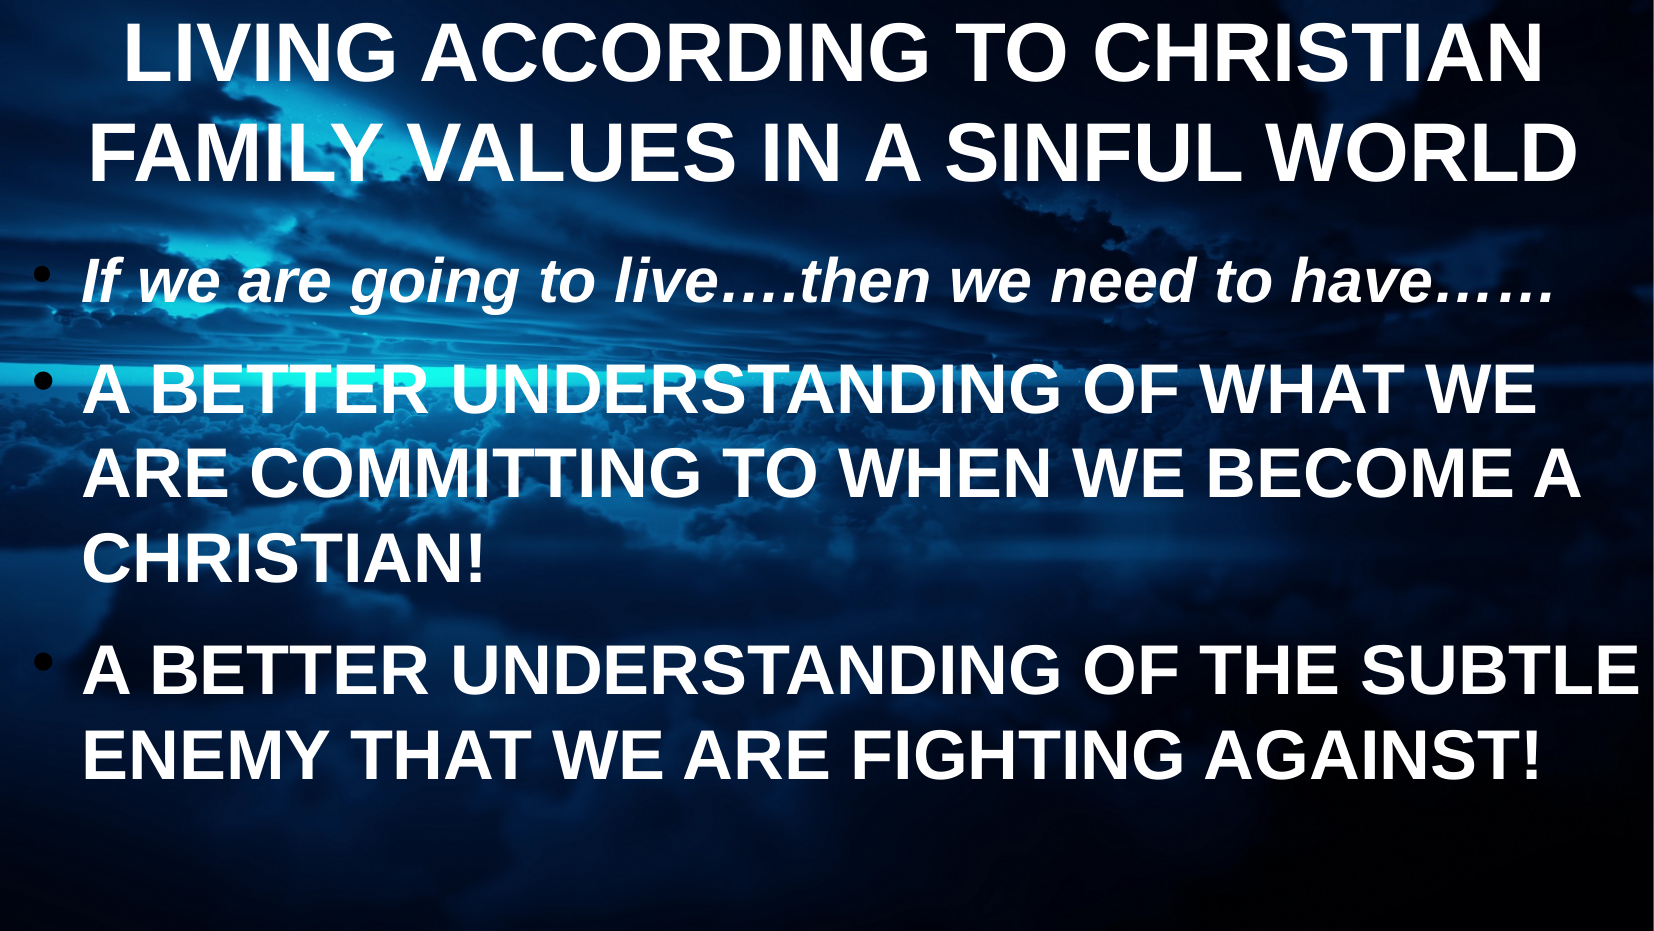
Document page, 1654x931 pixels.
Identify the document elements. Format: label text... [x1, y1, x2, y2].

text_box LIVING ACCORDING TO CHRISTIAN FAMILY VALUES IN A SINFUL WORLD [14, 5, 1654, 192]
text_box If we are going to live….then we need to have…… A BETTER UNDERSTANDING OF WHAT WE ARE COMMITTING TO WHEN WE BECOME A CHRISTIAN! A BETTER UNDERSTANDING OF THE SUBTLE ENEMY THAT WE ARE FIGHTING AGAINST! [14, 239, 1650, 915]
picture [282, 222, 294, 230]
picture [0, 0, 1654, 931]
